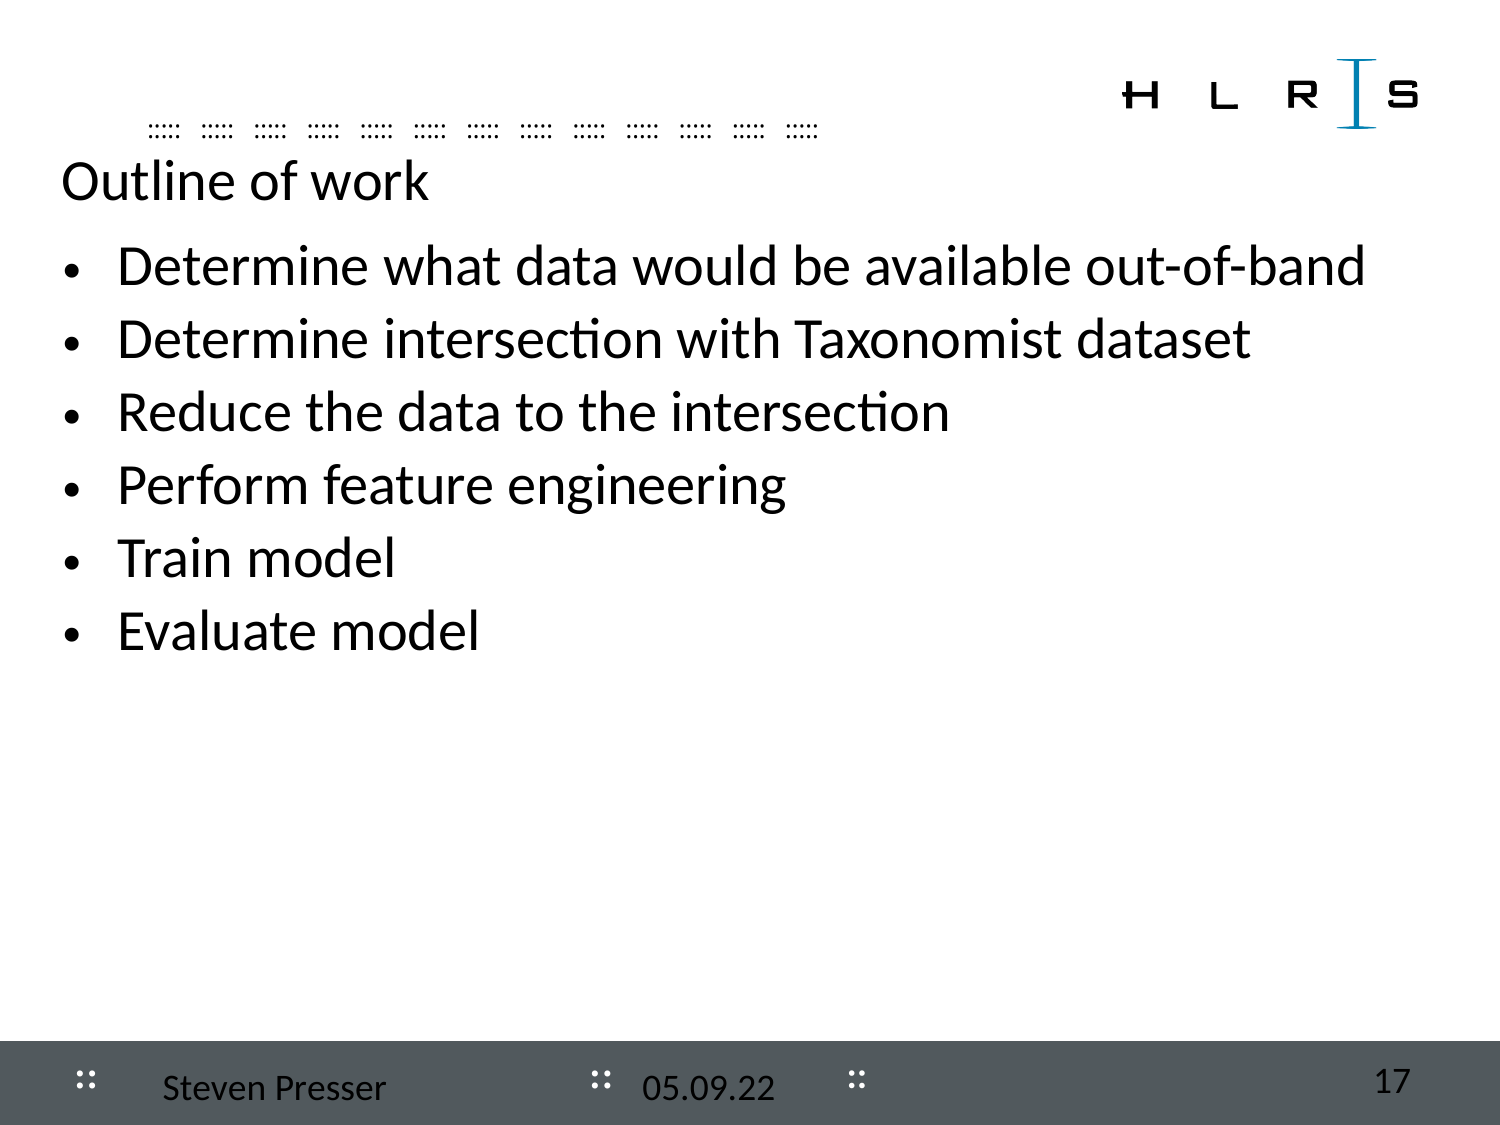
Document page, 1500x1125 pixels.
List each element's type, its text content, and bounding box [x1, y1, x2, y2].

title Outline of work [46, 108, 1464, 234]
picture [1122, 59, 1353, 108]
picture [1360, 59, 1418, 108]
list Determine what data would be available out-of-band Determine intersection with Taxonomist dataset Reduce the data to the intersection Perform feature engineering Train model Evaluate model [46, 234, 1464, 977]
